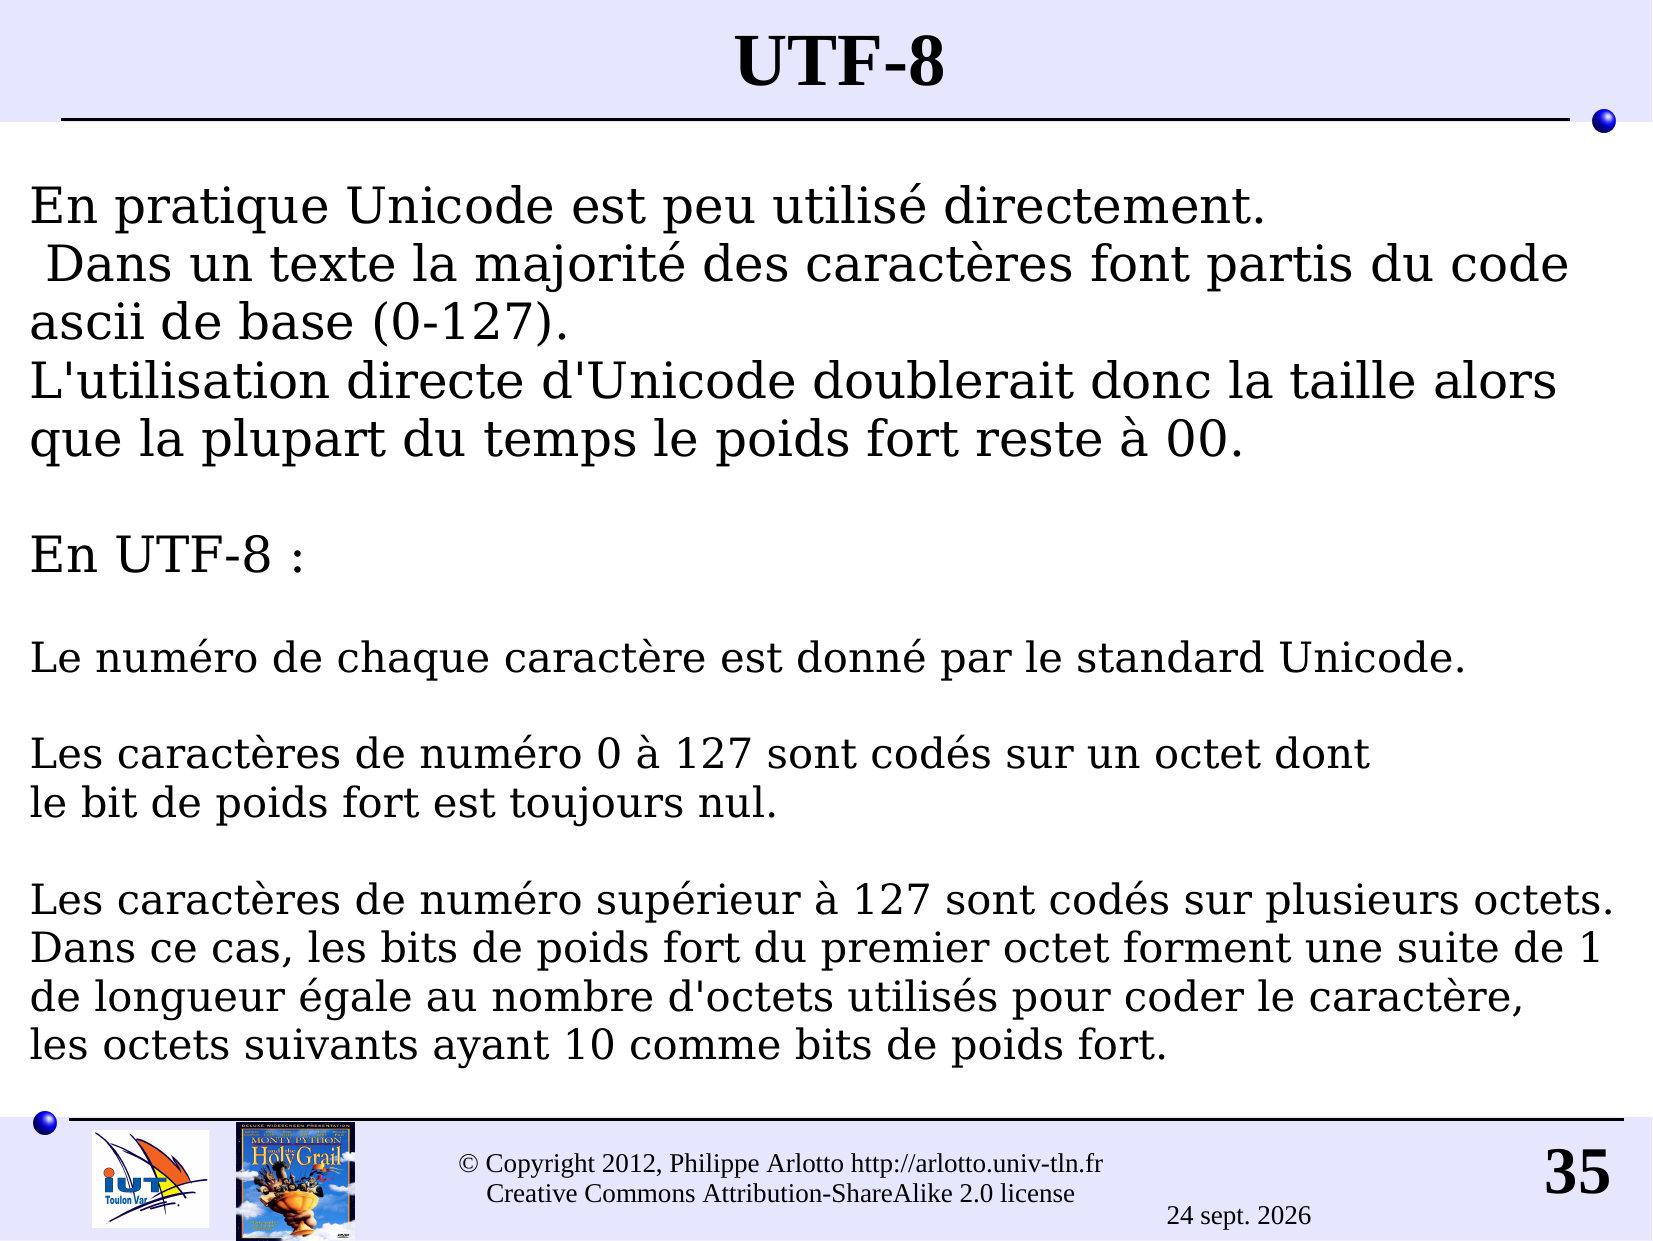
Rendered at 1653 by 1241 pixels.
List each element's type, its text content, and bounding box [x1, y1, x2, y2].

text_box En pratique Unicode est peu utilisé directement. Dans un texte la majorité des caractères font partis du code ascii de base (0-127). L'utilisation directe d'Unicode doublerait donc la taille alors que la plupart du temps le poids fort reste à 00. En UTF-8 : Le numéro de chaque caractère est donné par le standard Unicode. Les caractères de numéro 0 à 127 sont codés sur un octet dont le bit de poids fort est toujours nul. Les caractères de numéro supérieur à 127 sont codés sur plusieurs octets. Dans ce cas, les bits de poids fort du premier octet forment une suite de 1 de longueur égale au nombre d'octets utilisés pour coder le caractère, les octets suivants ayant 10 comme bits de poids fort. [29, 177, 1617, 1136]
title UTF-8 [95, 14, 1585, 107]
picture [236, 1136, 355, 1241]
